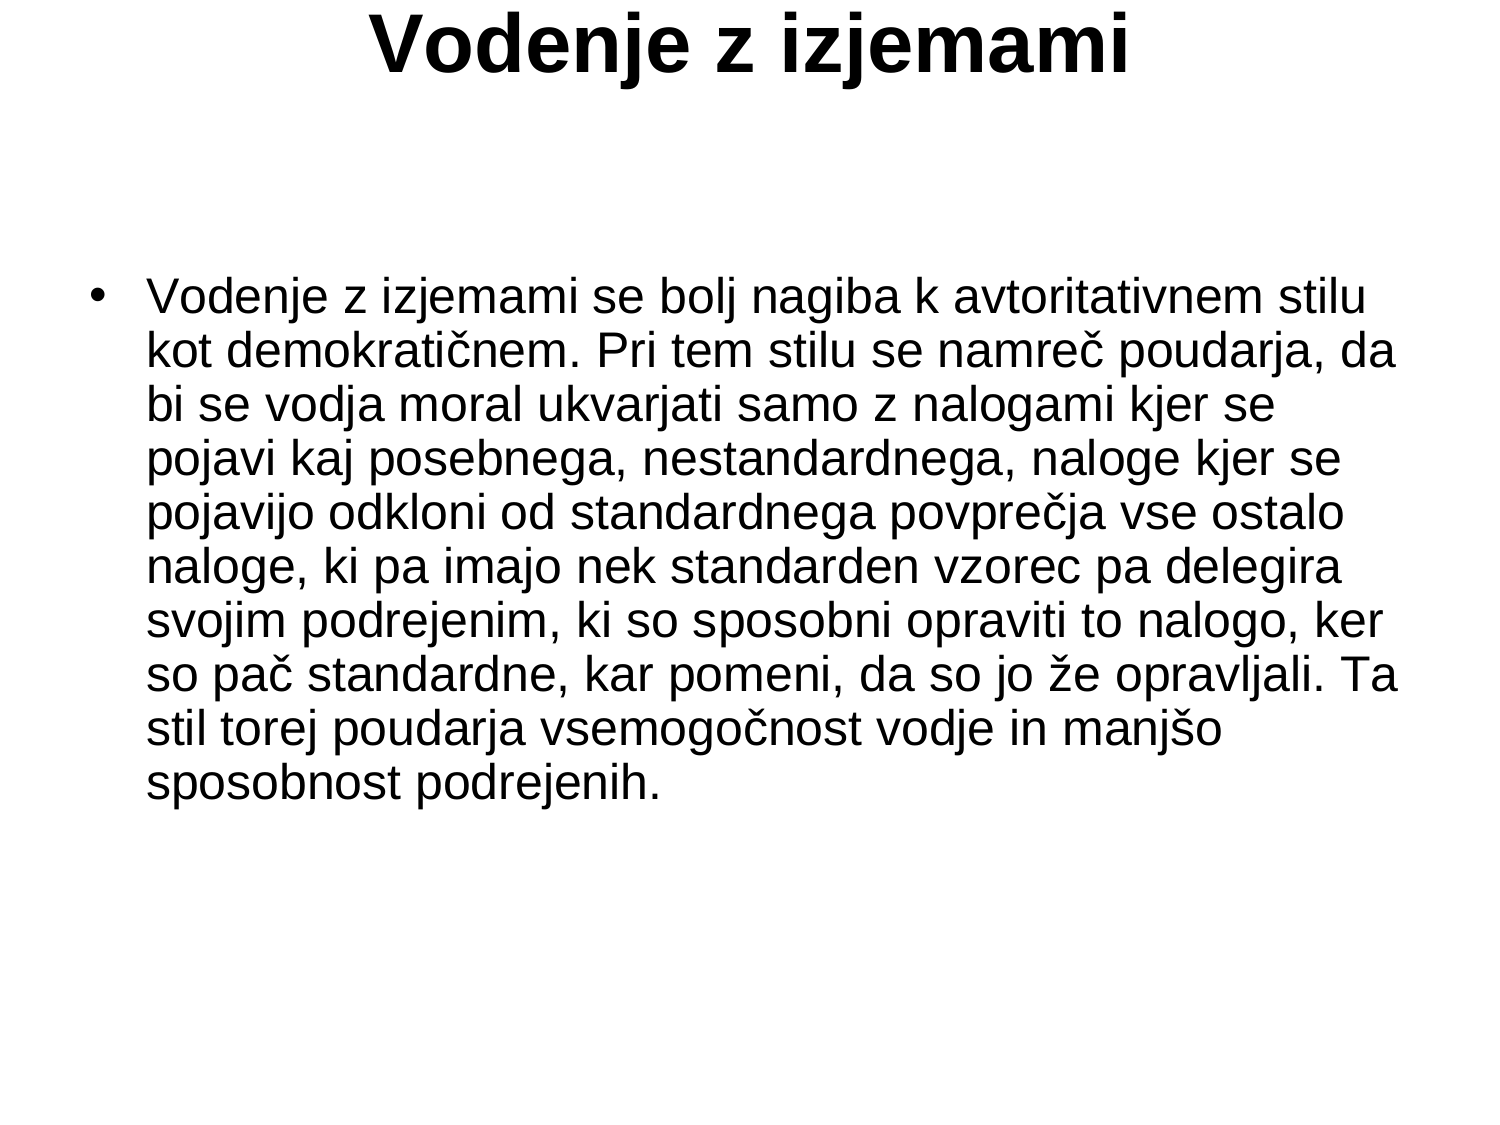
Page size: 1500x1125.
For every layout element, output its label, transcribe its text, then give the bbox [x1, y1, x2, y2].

list Vodenje z izjemami se bolj nagiba k avtoritativnem stilu kot demokratičnem. Pri tem stilu se namreč poudarja, da bi se vodja moral ukvarjati samo z nalogami kjer se pojavi kaj posebnega, nestandardnega, naloge kjer se pojavijo odkloni od standardnega povprečja vse ostalo naloge, ki pa imajo nek standarden vzorec pa delegira svojim podrejenim, ki so sposobni opraviti to nalogo, ker so pač standardne, kar pomeni, da so jo že opravljali. Ta stil torej poudarja vsemogočnost vodje in manjšo sposobnost podrejenih. [75, 262, 1426, 1006]
title Vodenje z izjemami [75, 0, 1426, 262]
